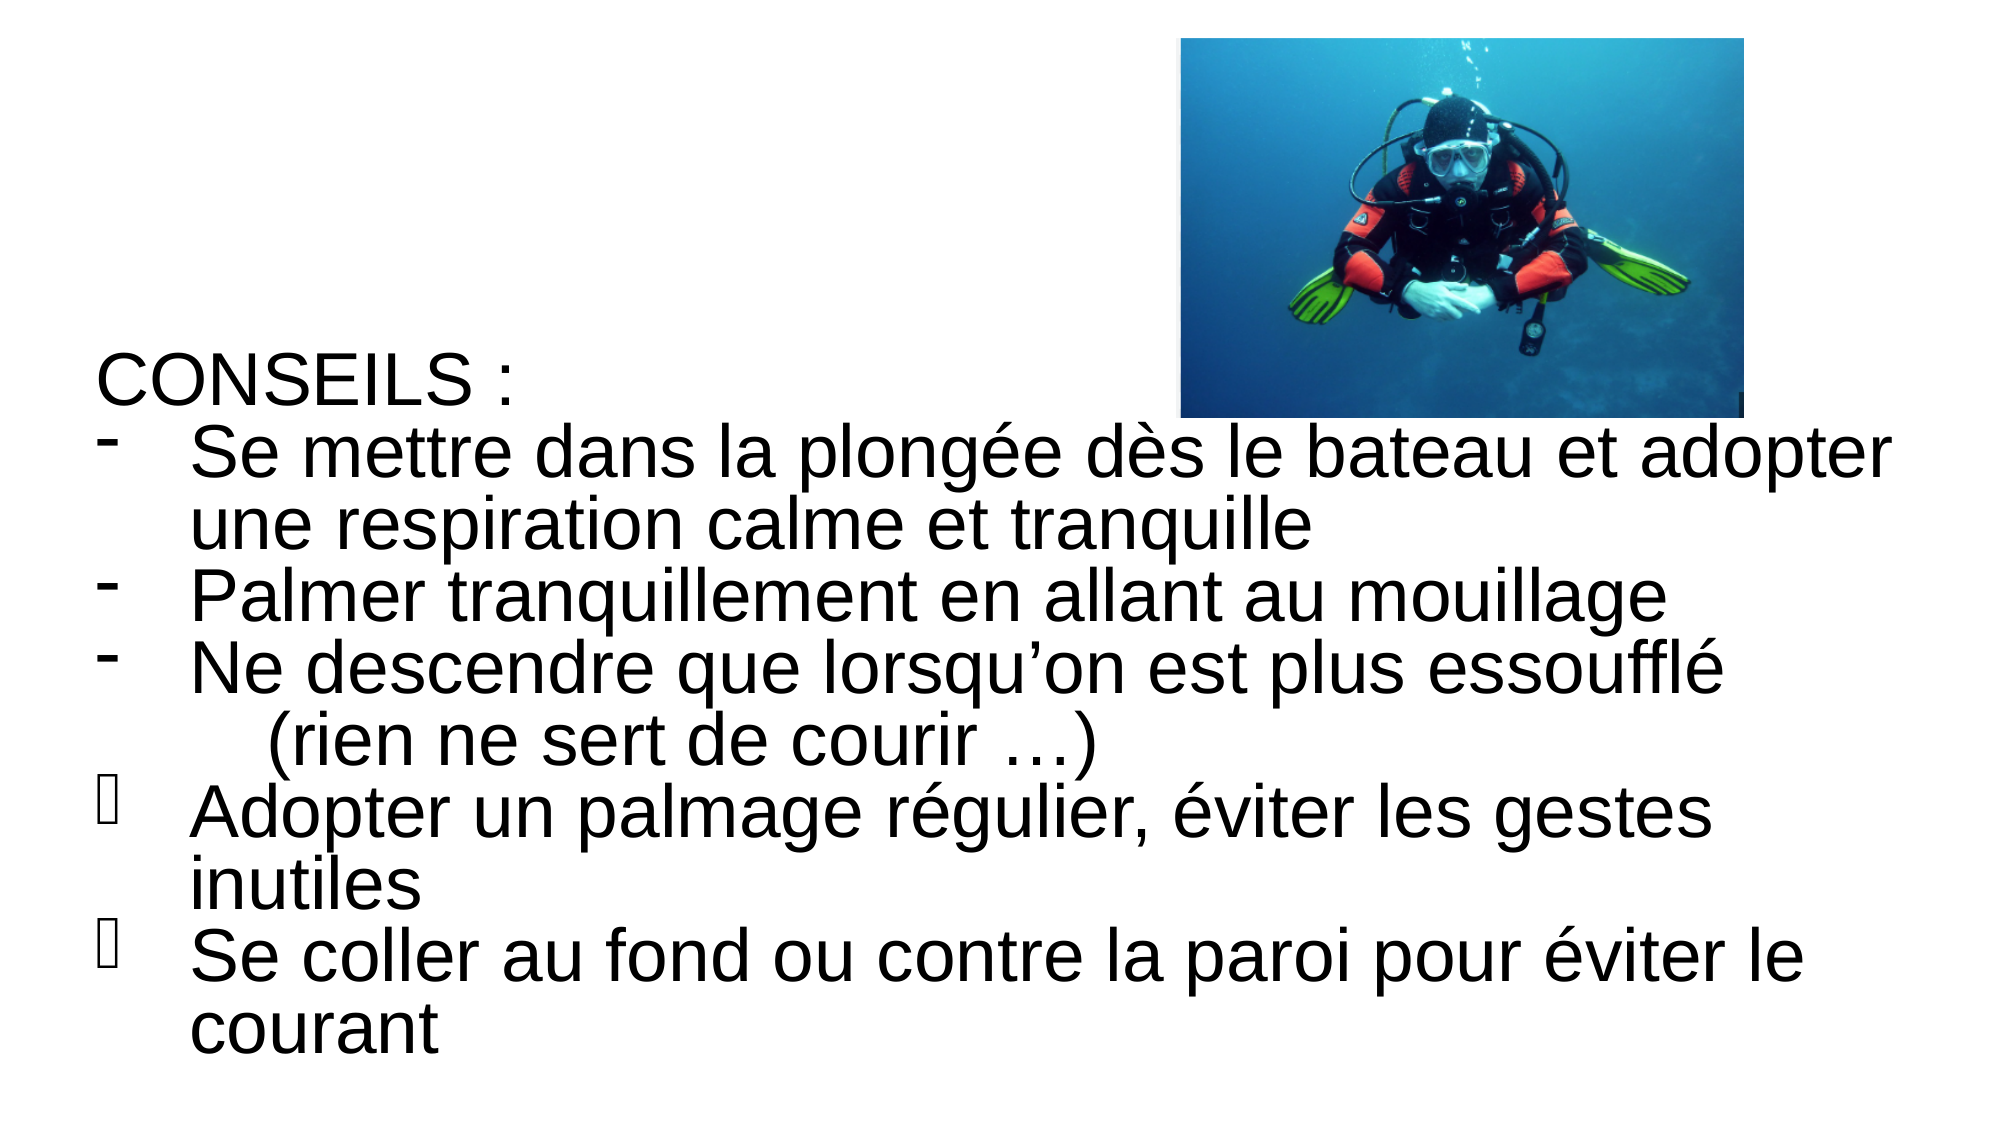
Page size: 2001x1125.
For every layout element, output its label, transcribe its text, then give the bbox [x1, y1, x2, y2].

picture [1176, 37, 1744, 418]
text_box CONSEILS : Se mettre dans la plongée dès le bateau et adopter une respiration calme et tranquille Palmer tranquillement en allant au mouillage Ne descendre que lorsqu’on est plus essoufflé (rien ne sert de courir …) Adopter un palmage régulier, éviter les gestes inutiles Se coller au fond ou contre la paroi pour éviter le courant [80, 310, 1920, 1125]
